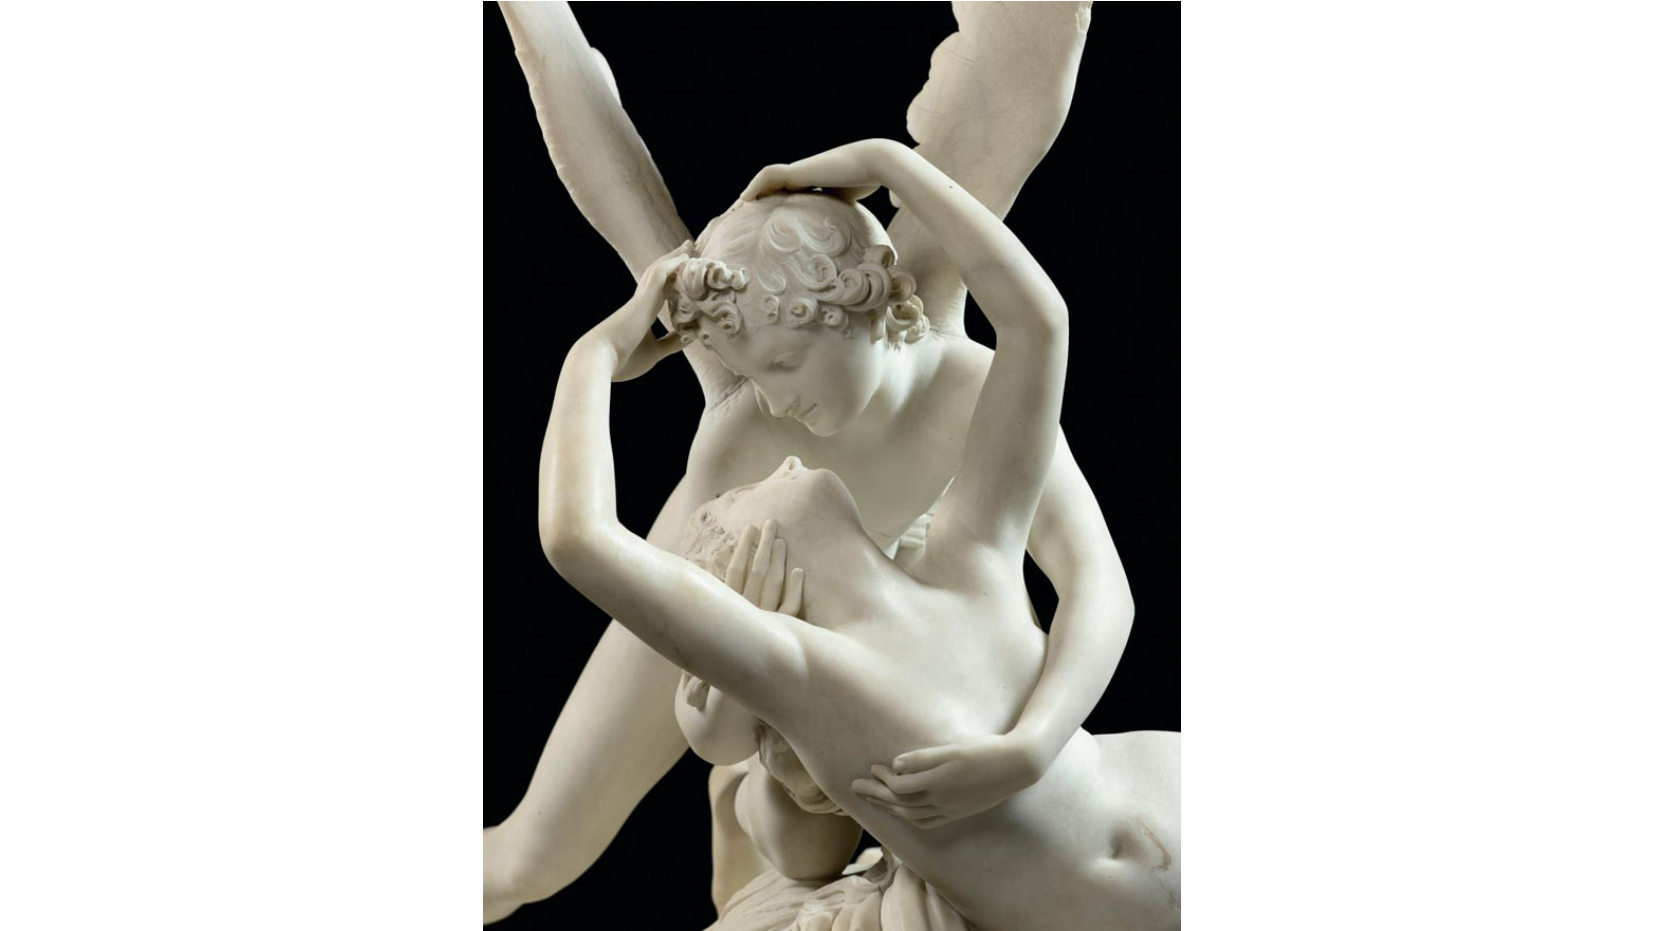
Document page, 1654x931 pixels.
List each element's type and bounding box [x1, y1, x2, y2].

picture [483, 1, 1181, 931]
